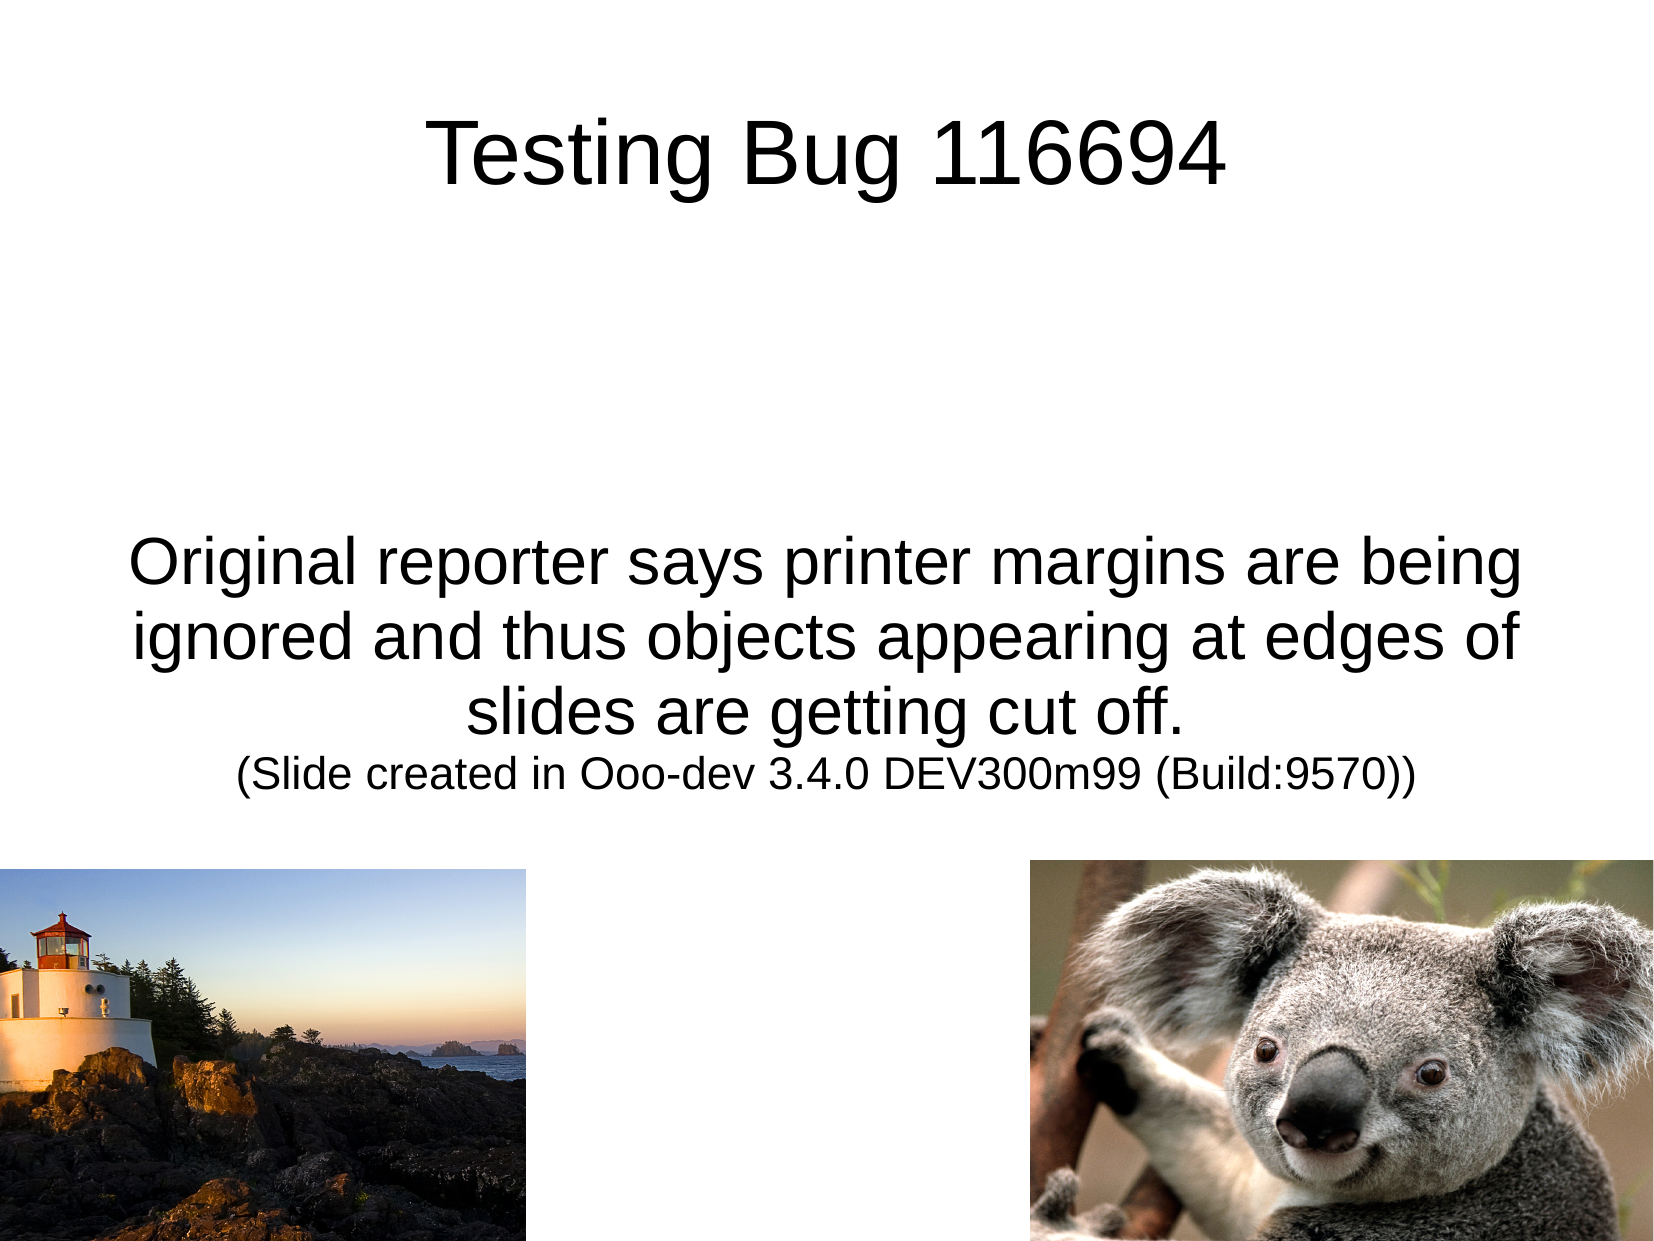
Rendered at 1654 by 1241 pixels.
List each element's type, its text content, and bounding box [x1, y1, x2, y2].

picture [0, 869, 526, 1241]
picture [1030, 860, 1654, 1241]
title Testing Bug 116694 [82, 49, 1571, 257]
subtitle Original reporter says printer margins are being ignored and thus objects appearing at edges of slides are getting cut off. (Slide created in Ooo-dev 3.4.0 DEV300m99 (Build:9570)) [82, 290, 1571, 1109]
